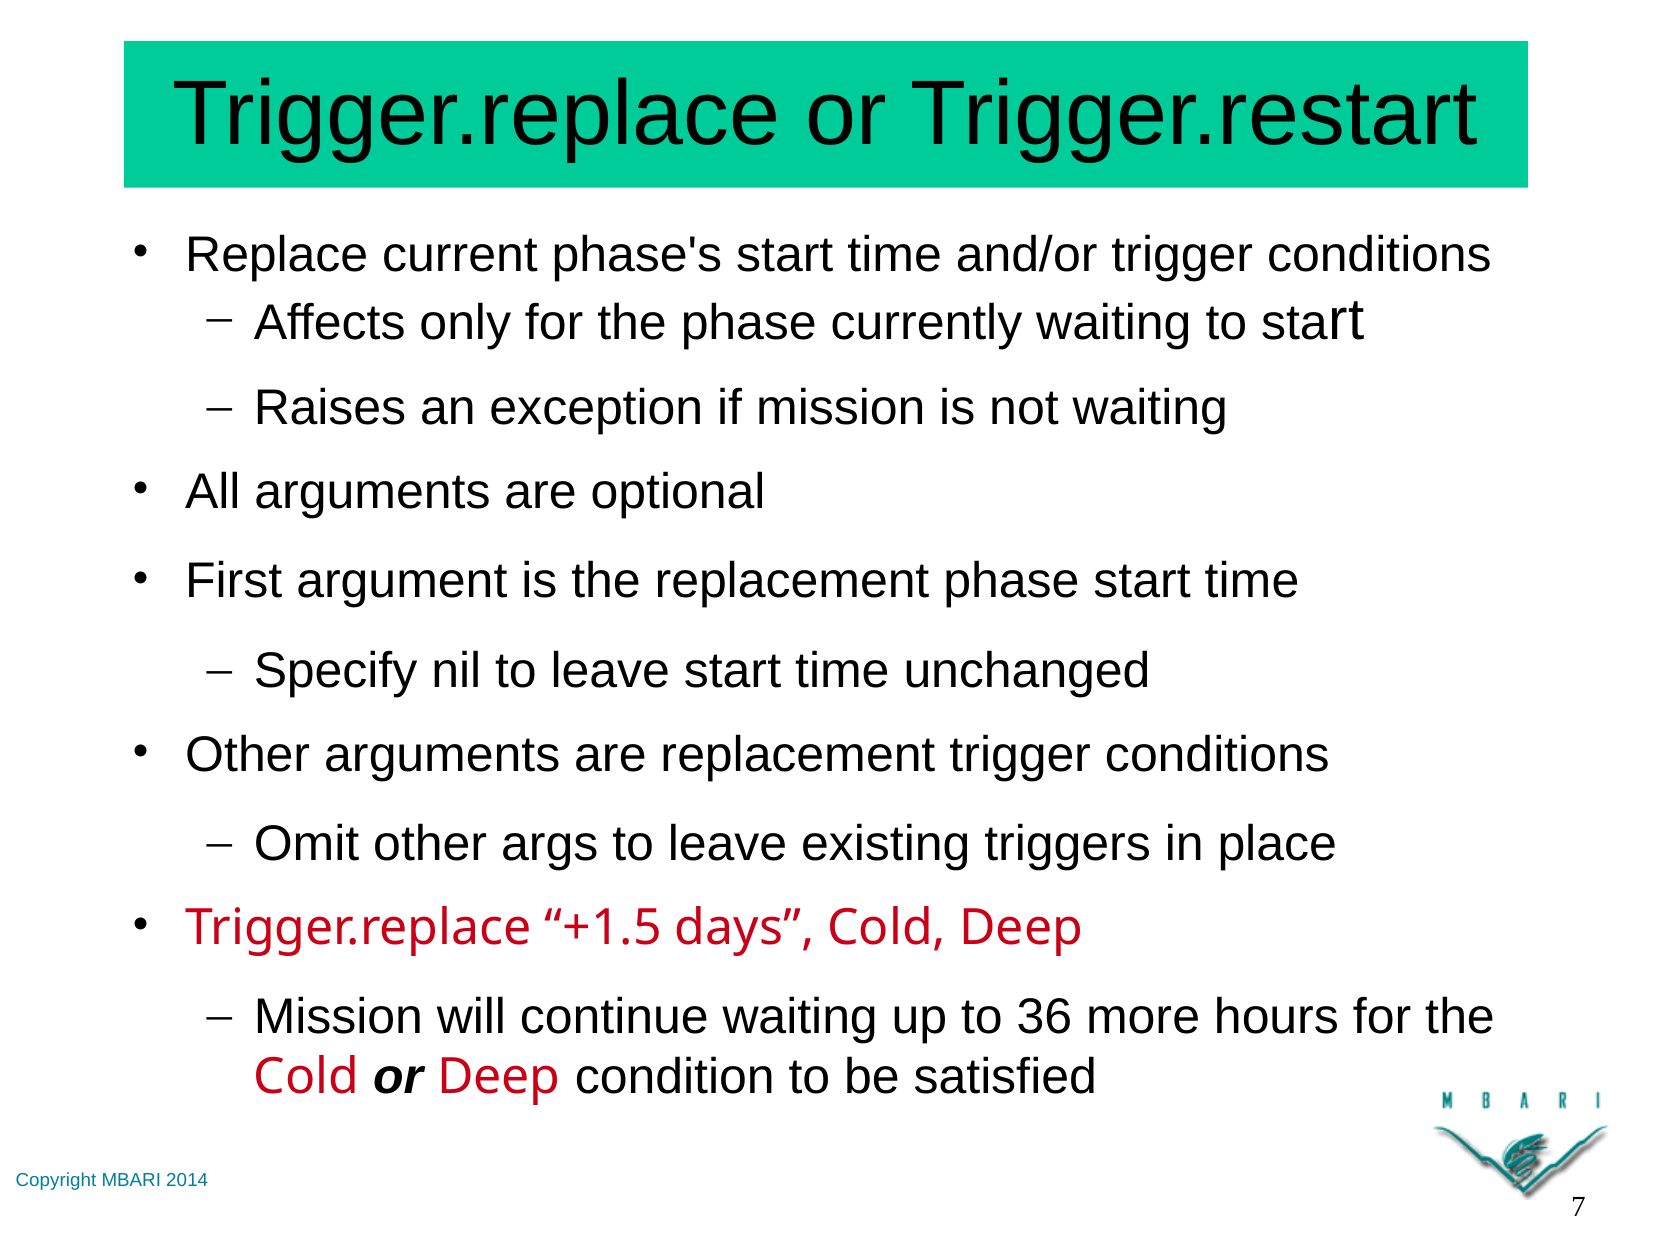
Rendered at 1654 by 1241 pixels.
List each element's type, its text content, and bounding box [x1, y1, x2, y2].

title Trigger.replace or Trigger.restart [123, 41, 1528, 188]
list Replace current phase's start time and/or trigger conditions Affects only for the phase currently waiting to start Raises an exception if mission is not waiting All arguments are optional First argument is the replacement phase start time Specify nil to leave start time unchanged Other arguments are replacement trigger conditions Omit other args to leave existing triggers in place Trigger.replace “+1.5 days”, Cold, Deep Mission will continue waiting up to 36 more hours for the Cold or Deep condition to be satisfied [116, 213, 1521, 1126]
picture [1426, 1091, 1613, 1200]
